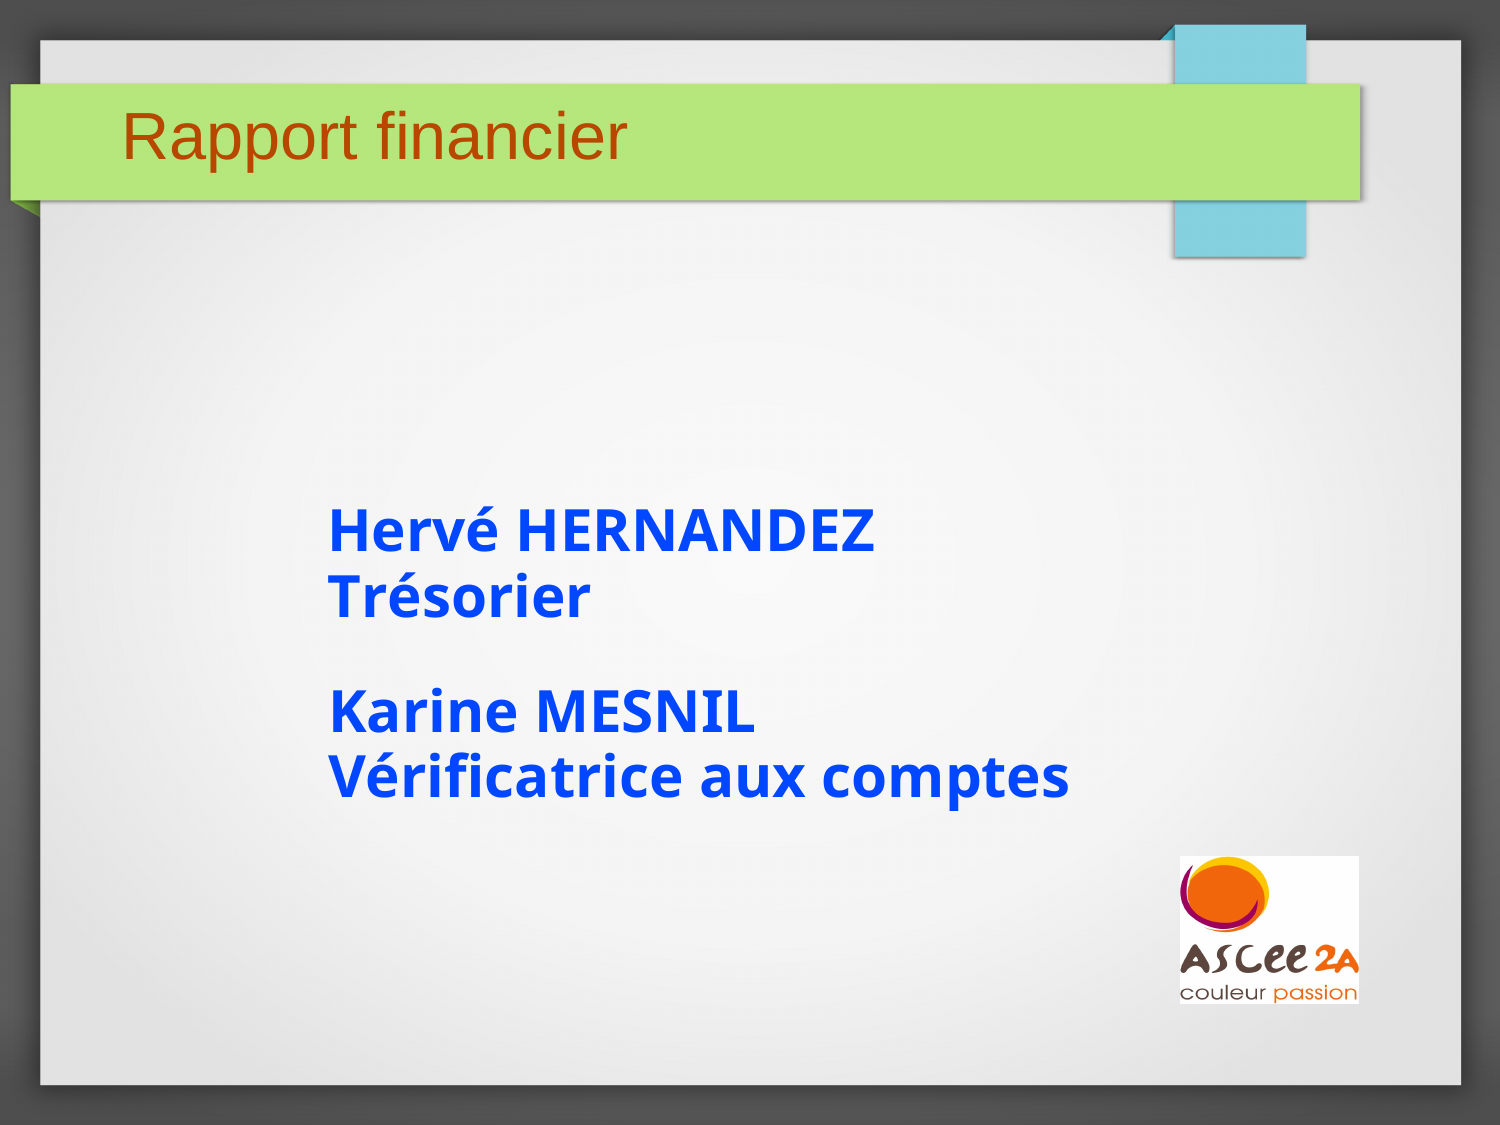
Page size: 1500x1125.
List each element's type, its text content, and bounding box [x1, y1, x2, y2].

text_box Hervé HERNANDEZ Trésorier [291, 491, 993, 642]
picture [0, 0, 1500, 1125]
text_box Karine MESNIL Vérificatrice aux comptes [292, 673, 1252, 875]
title Rapport financier [106, 0, 1382, 293]
